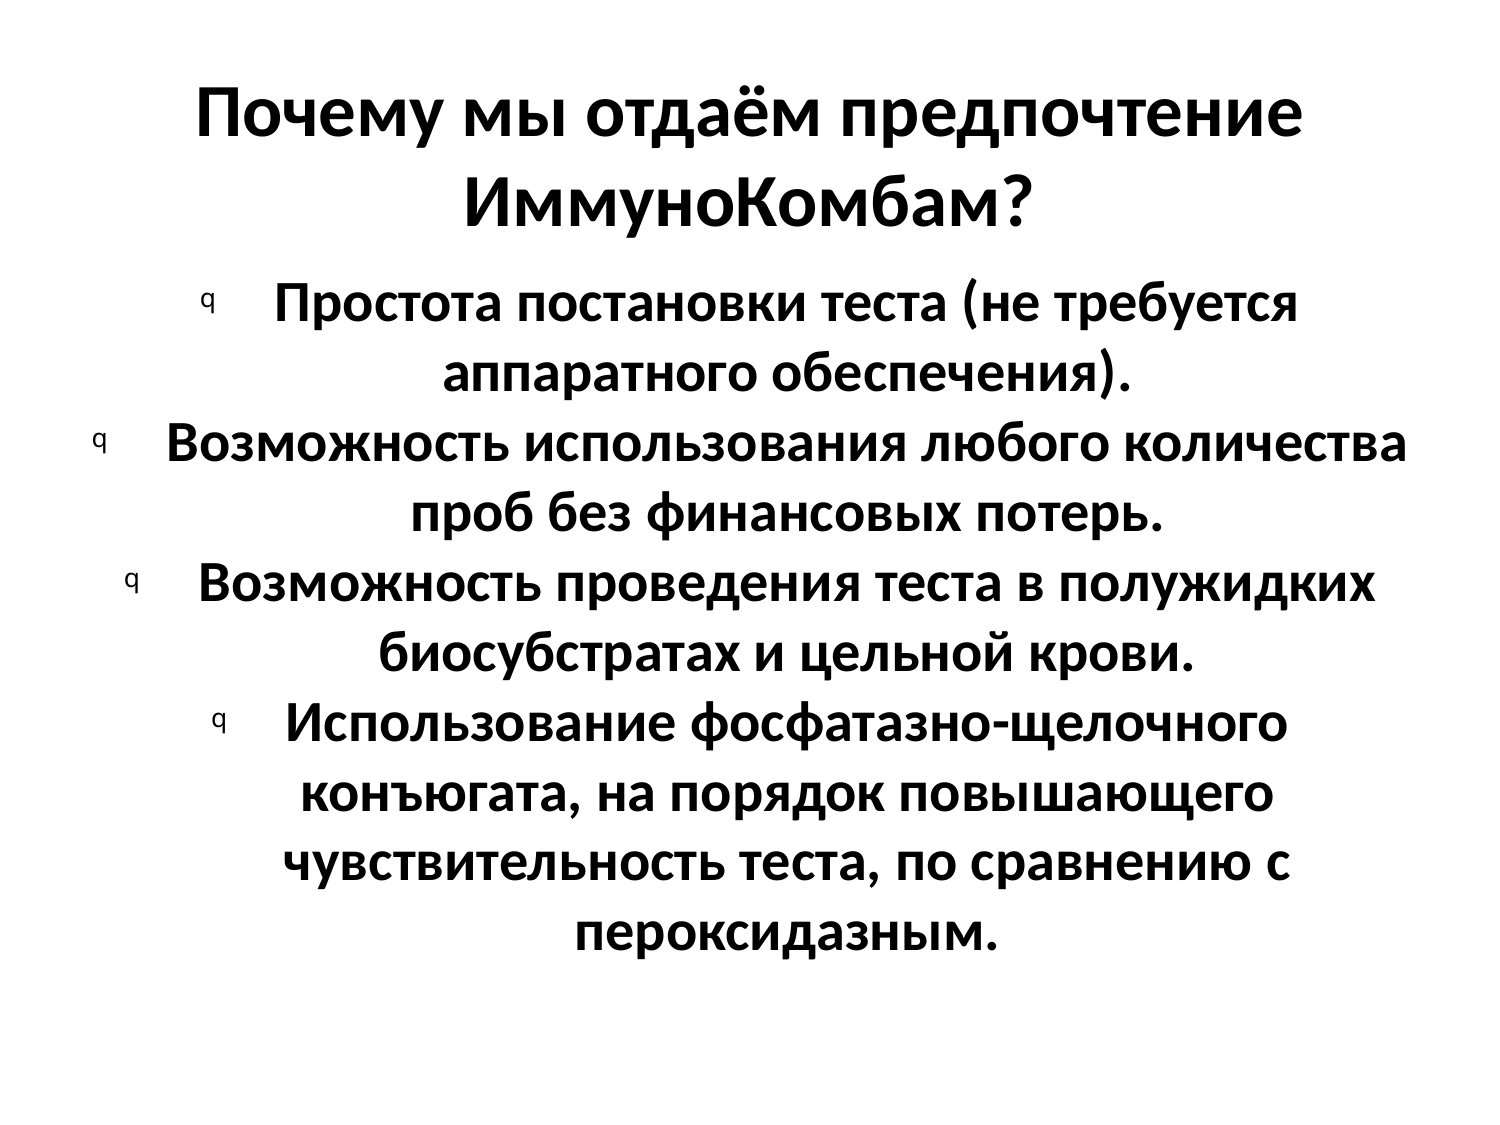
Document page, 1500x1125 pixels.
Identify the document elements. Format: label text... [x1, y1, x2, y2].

subtitle Простота постановки теста (не требуется аппаратного обеспечения). Возможность использования любого количества проб без финансовых потерь. Возможность проведения теста в полужидких биосубстратах и цельной крови. Использование фосфатазно-щелочного конъюгата, на порядок повышающего чувствительность теста, по сравнению с пероксидазным. [53, 255, 1447, 1094]
title Почему мы отдаём предпочтение ИммуноКомбам? [112, 54, 1388, 197]
